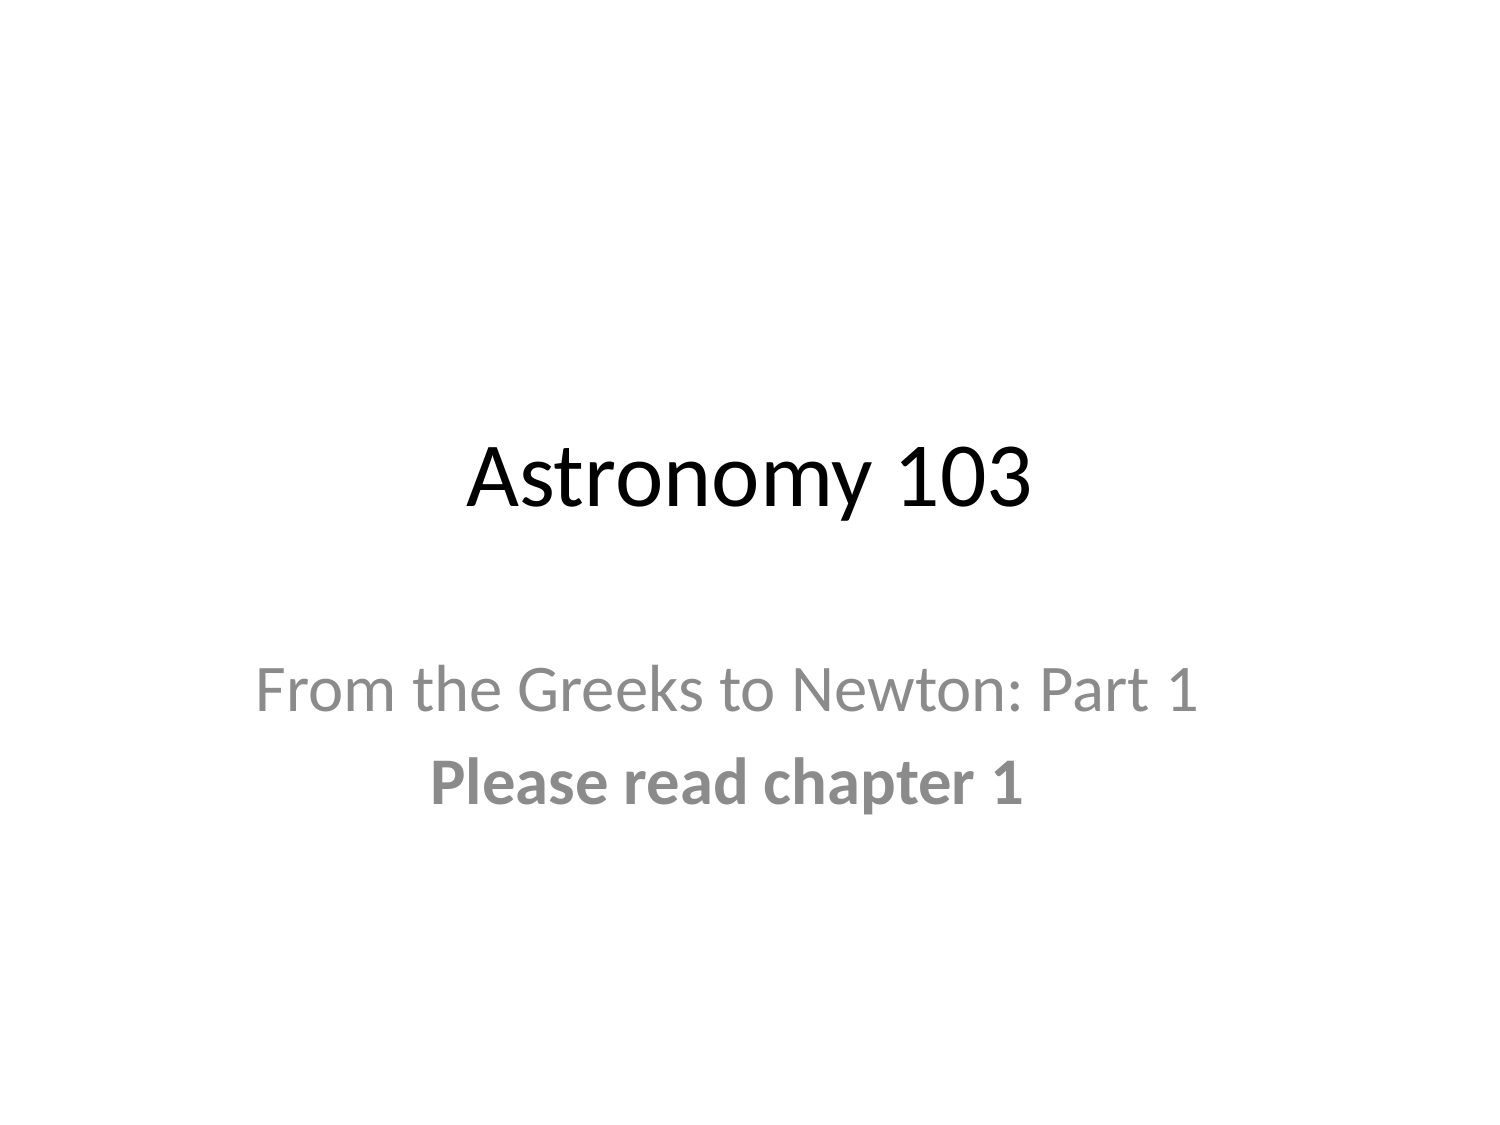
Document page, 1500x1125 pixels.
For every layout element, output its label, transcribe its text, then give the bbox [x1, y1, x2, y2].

title Astronomy 103 [112, 349, 1388, 591]
subtitle From the Greeks to Newton: Part 1 Please read chapter 1 [67, 637, 1388, 925]
